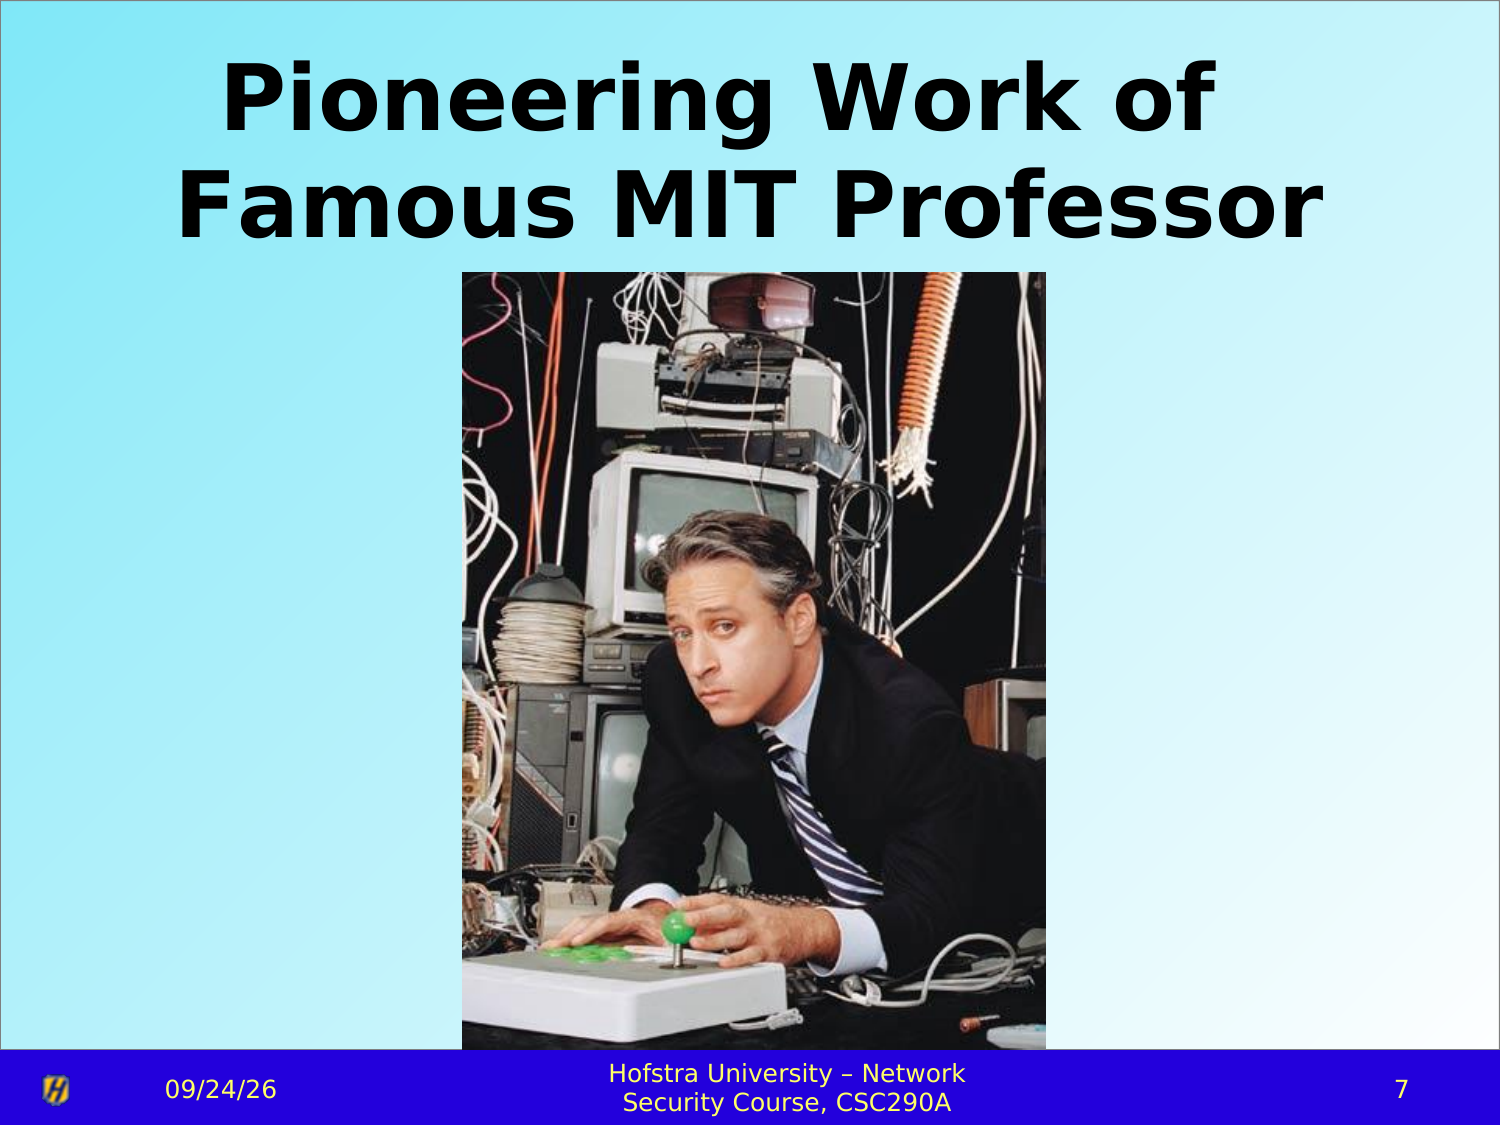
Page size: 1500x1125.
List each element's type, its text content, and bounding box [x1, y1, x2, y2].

title Pioneering Work of Famous MIT Professor [37, 37, 1463, 267]
picture [37, 1072, 76, 1110]
picture [462, 272, 1046, 1051]
